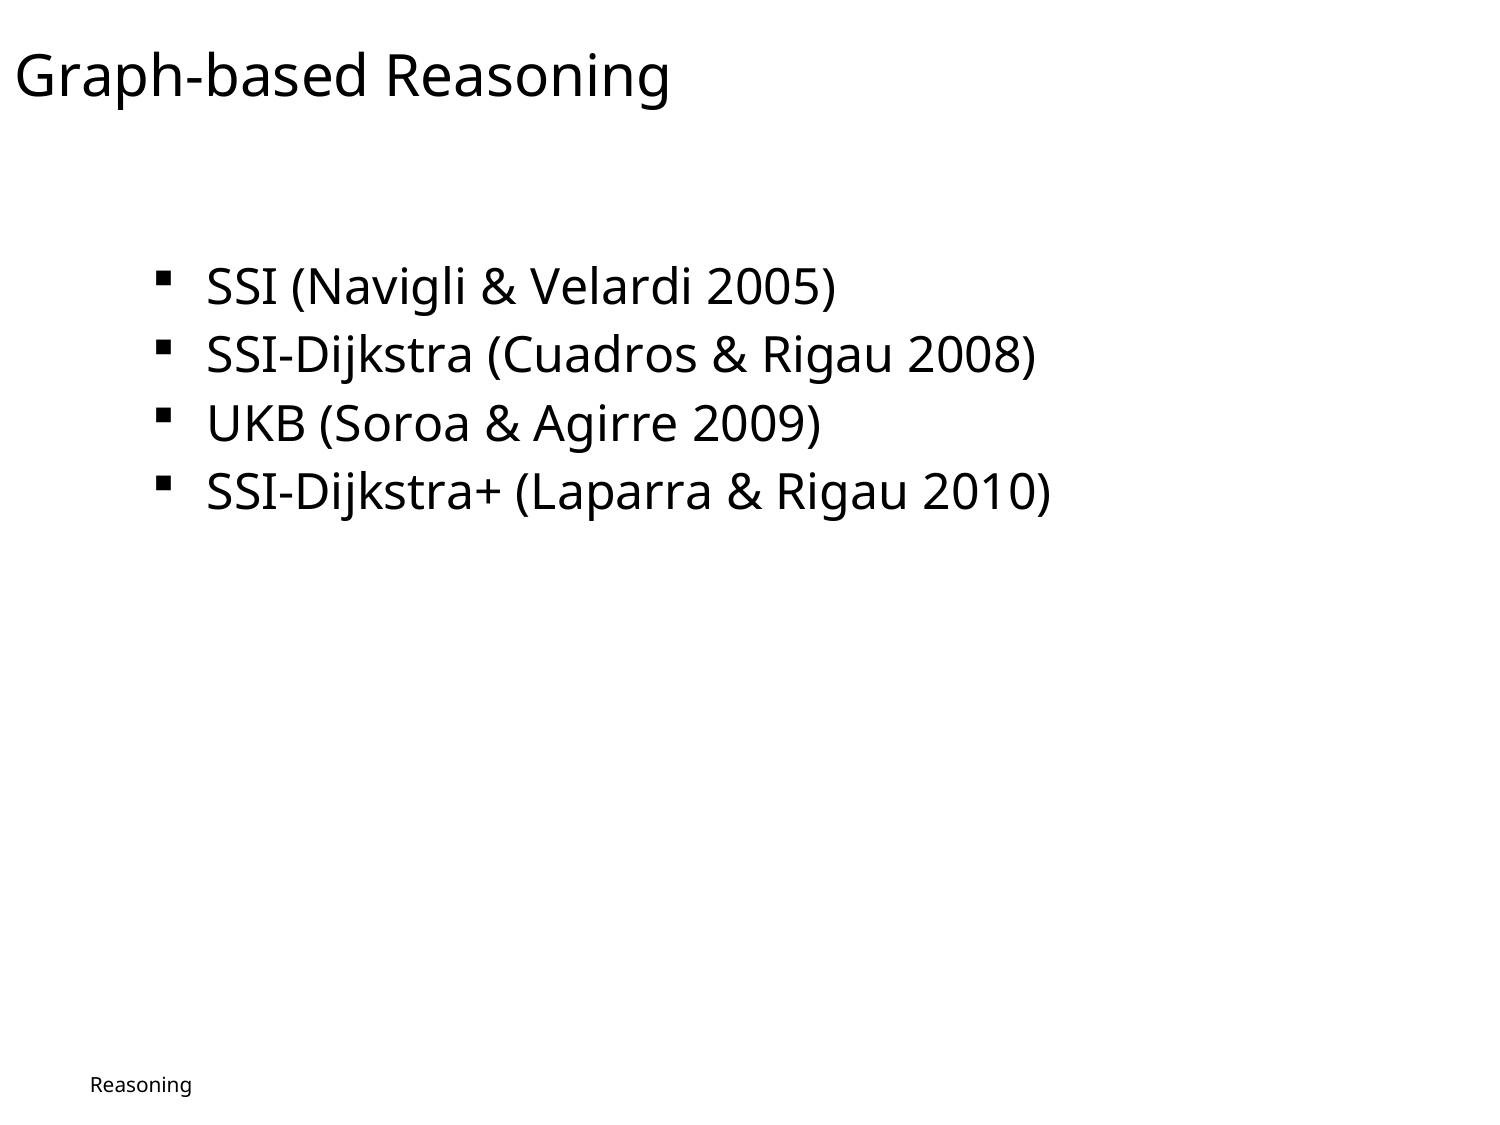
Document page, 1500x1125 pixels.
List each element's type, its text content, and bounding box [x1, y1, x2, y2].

list SSI (Navigli & Velardi 2005) SSI-Dijkstra (Cuadros & Rigau 2008) UKB (Soroa & Agirre 2009) SSI-Dijkstra+ (Laparra & Rigau 2010) [62, 174, 1300, 1013]
title Graph-based Reasoning [0, 0, 1276, 147]
